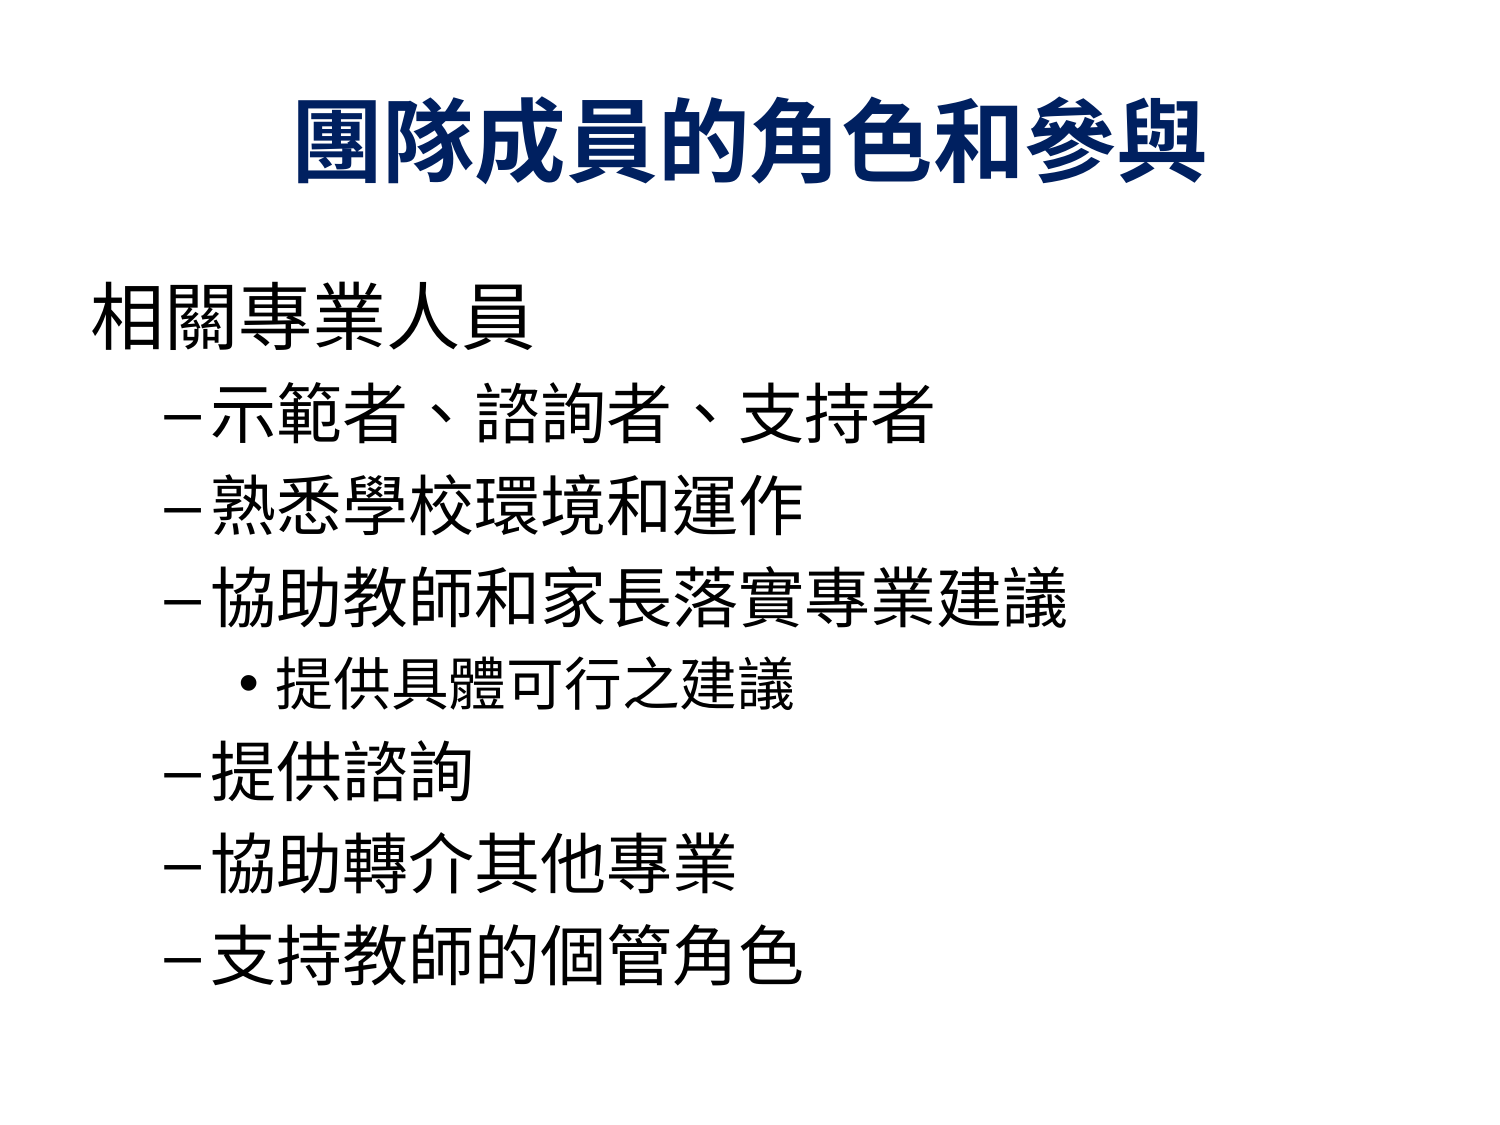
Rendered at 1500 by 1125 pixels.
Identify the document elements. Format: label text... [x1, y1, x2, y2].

list 相關專業人員 示範者、諮詢者、支持者 熟悉學校環境和運作 協助教師和家長落實專業建議 提供具體可行之建議 提供諮詢 協助轉介其他專業 支持教師的個管角色 [75, 262, 1425, 1005]
title 團隊成員的角色和參與 [75, 45, 1425, 233]
